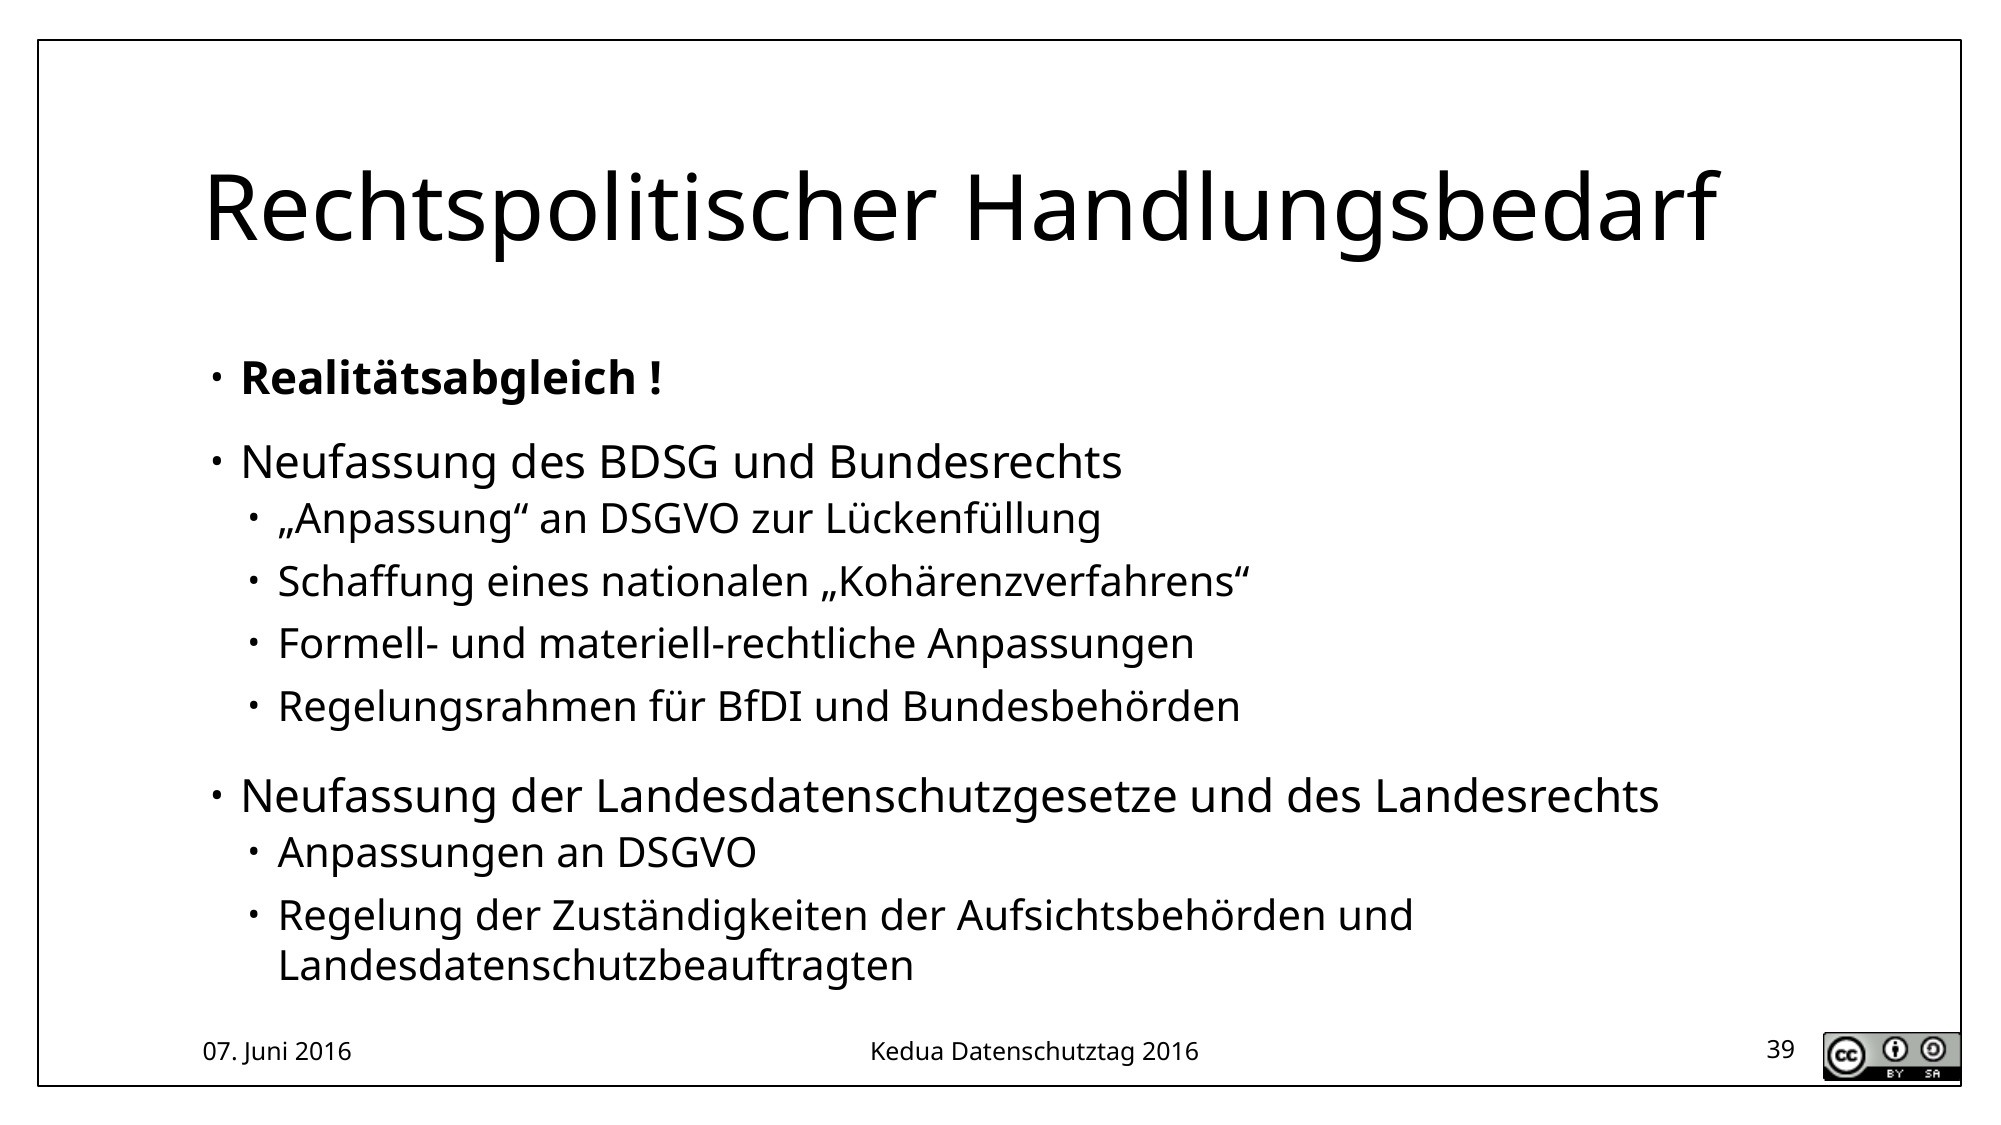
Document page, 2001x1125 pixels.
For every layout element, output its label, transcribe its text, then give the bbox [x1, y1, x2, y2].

list Realitätsabgleich ! Neufassung des BDSG und Bundesrechts „Anpassung“ an DSGVO zur Lückenfüllung Schaffung eines nationalen „Kohärenzverfahrens“ Formell- und materiell-rechtliche Anpassungen Regelungsrahmen für BfDI und Bundesbehörden Neufassung der Landesdatenschutzgesetze und des Landesrechts Anpassungen an DSGVO Regelung der Zuständigkeiten der Aufsichtsbehörden und Landesdatenschutzbeauftragten [187, 337, 1808, 1000]
slide_number <Foliennummer> [1530, 1020, 1811, 1081]
slide_number 07. Juni 2016 [187, 1020, 570, 1081]
title Rechtspolitischer Handlungsbedarf [187, 99, 1808, 323]
picture [1823, 1032, 1962, 1081]
footer Kedua Datenschutztag 2016 [647, 1020, 1422, 1081]
